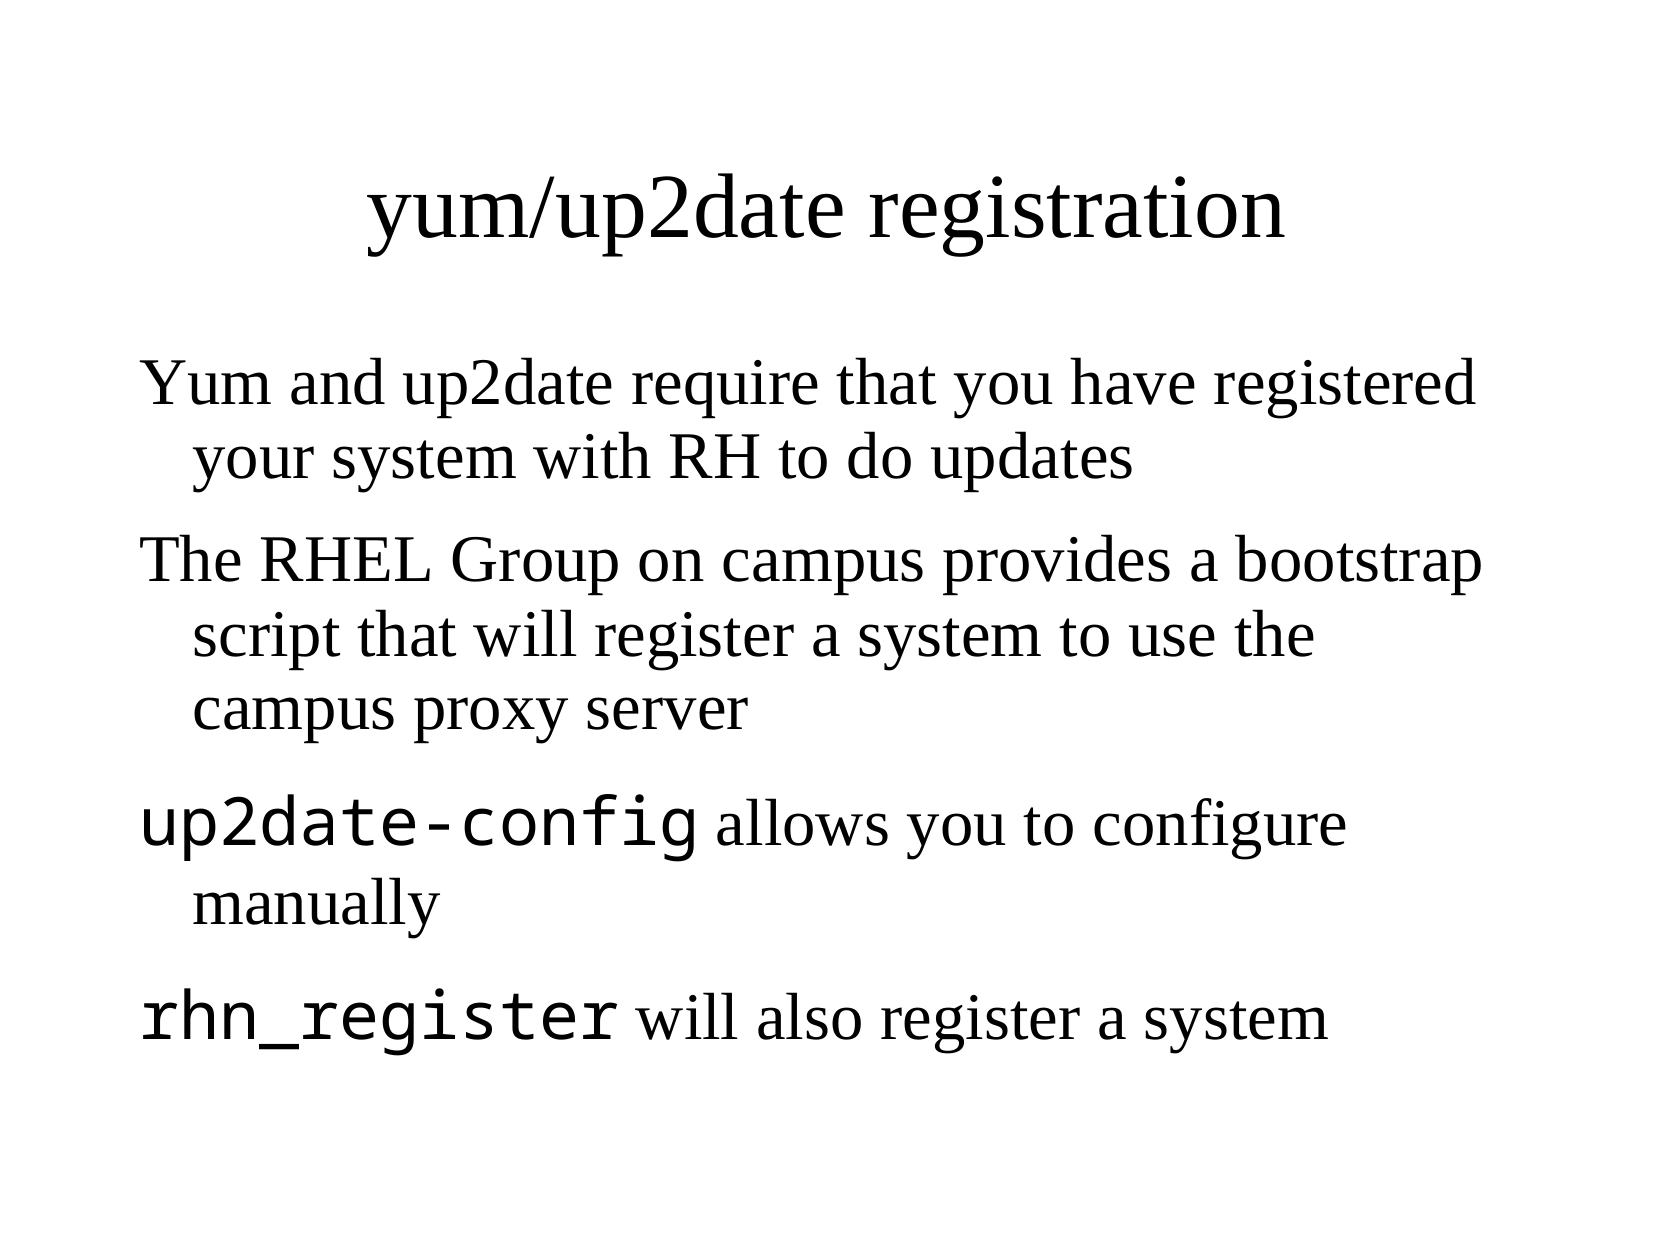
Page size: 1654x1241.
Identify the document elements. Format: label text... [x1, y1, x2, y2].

title yum/up2date registration [121, 102, 1534, 311]
list Yum and up2date require that you have registered your system with RH to do updates The RHEL Group on campus provides a bootstrap script that will register a system to use the campus proxy server up2date-config allows you to configure manually rhn_register will also register a system [121, 344, 1534, 1175]
